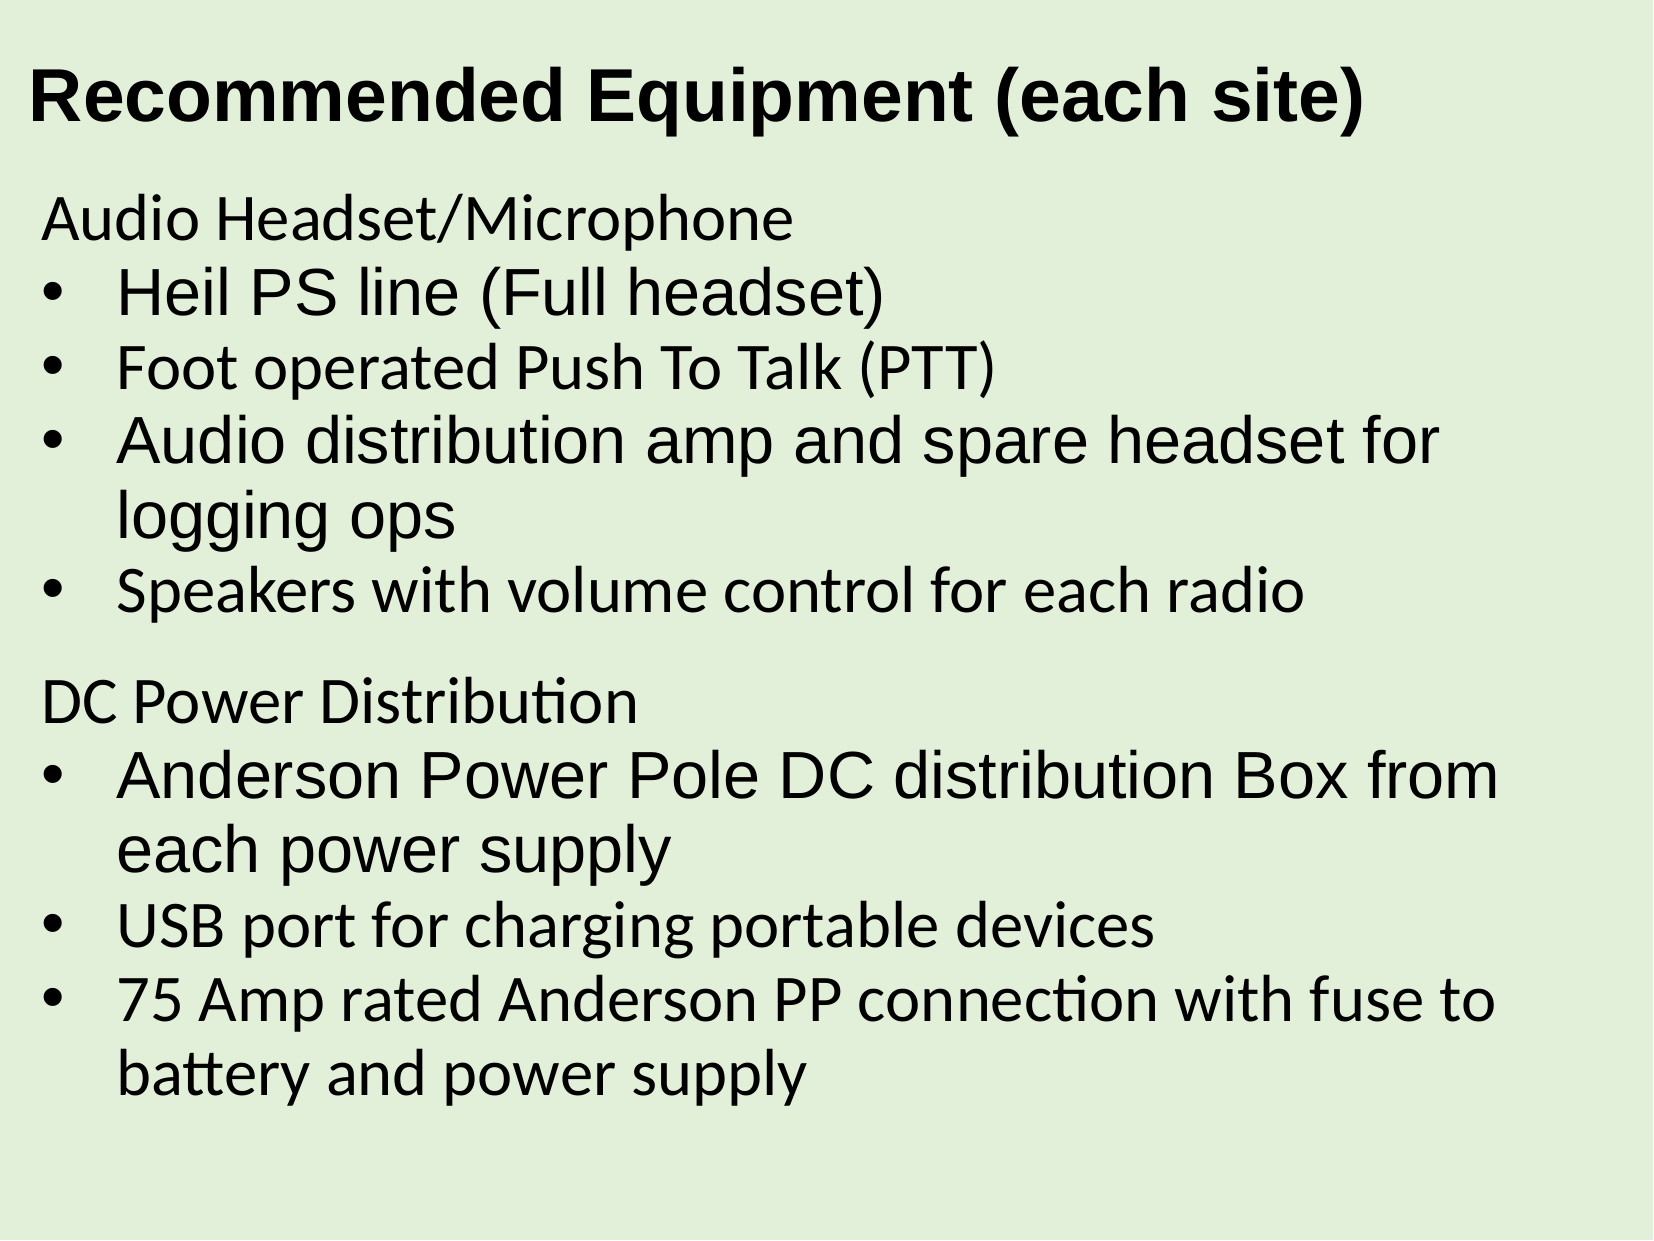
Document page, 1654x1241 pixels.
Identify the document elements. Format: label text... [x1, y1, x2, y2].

title Recommended Equipment (each site) [14, 49, 1627, 183]
text_box Audio Headset/Microphone Heil PS line (Full headset) Foot operated Push To Talk (PTT) Audio distribution amp and spare headset for logging ops Speakers with volume control for each radio DC Power Distribution Anderson Power Pole DC distribution Box from each power supply USB port for charging portable devices 75 Amp rated Anderson PP connection with fuse to battery and power supply [26, 173, 1627, 1241]
